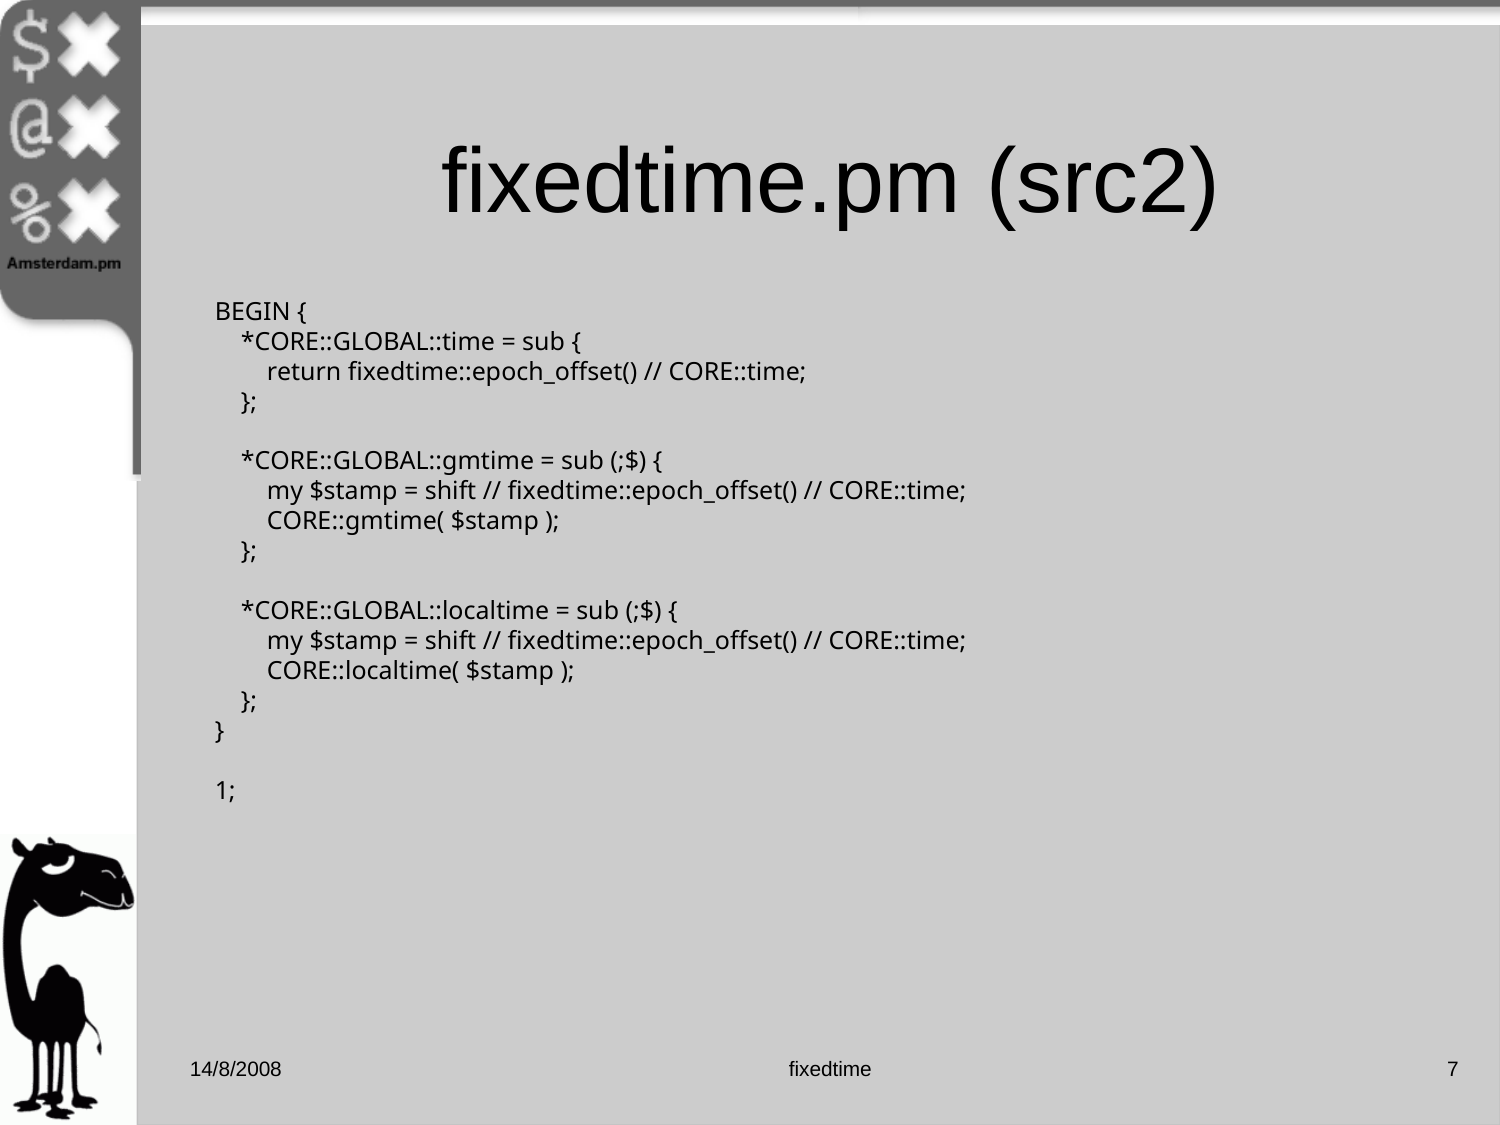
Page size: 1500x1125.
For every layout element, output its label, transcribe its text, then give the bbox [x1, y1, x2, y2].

text_box BEGIN { *CORE::GLOBAL::time = sub { return fixedtime::epoch_offset() // CORE::time; }; *CORE::GLOBAL::gmtime = sub (;$) { my $stamp = shift // fixedtime::epoch_offset() // CORE::time; CORE::gmtime( $stamp ); }; *CORE::GLOBAL::localtime = sub (;$) { my $stamp = shift // fixedtime::epoch_offset() // CORE::time; CORE::localtime( $stamp ); }; } 1; [200, 287, 1463, 812]
picture [0, 834, 136, 1125]
title fixedtime.pm (src2) [187, 87, 1476, 276]
picture [0, 0, 1500, 481]
